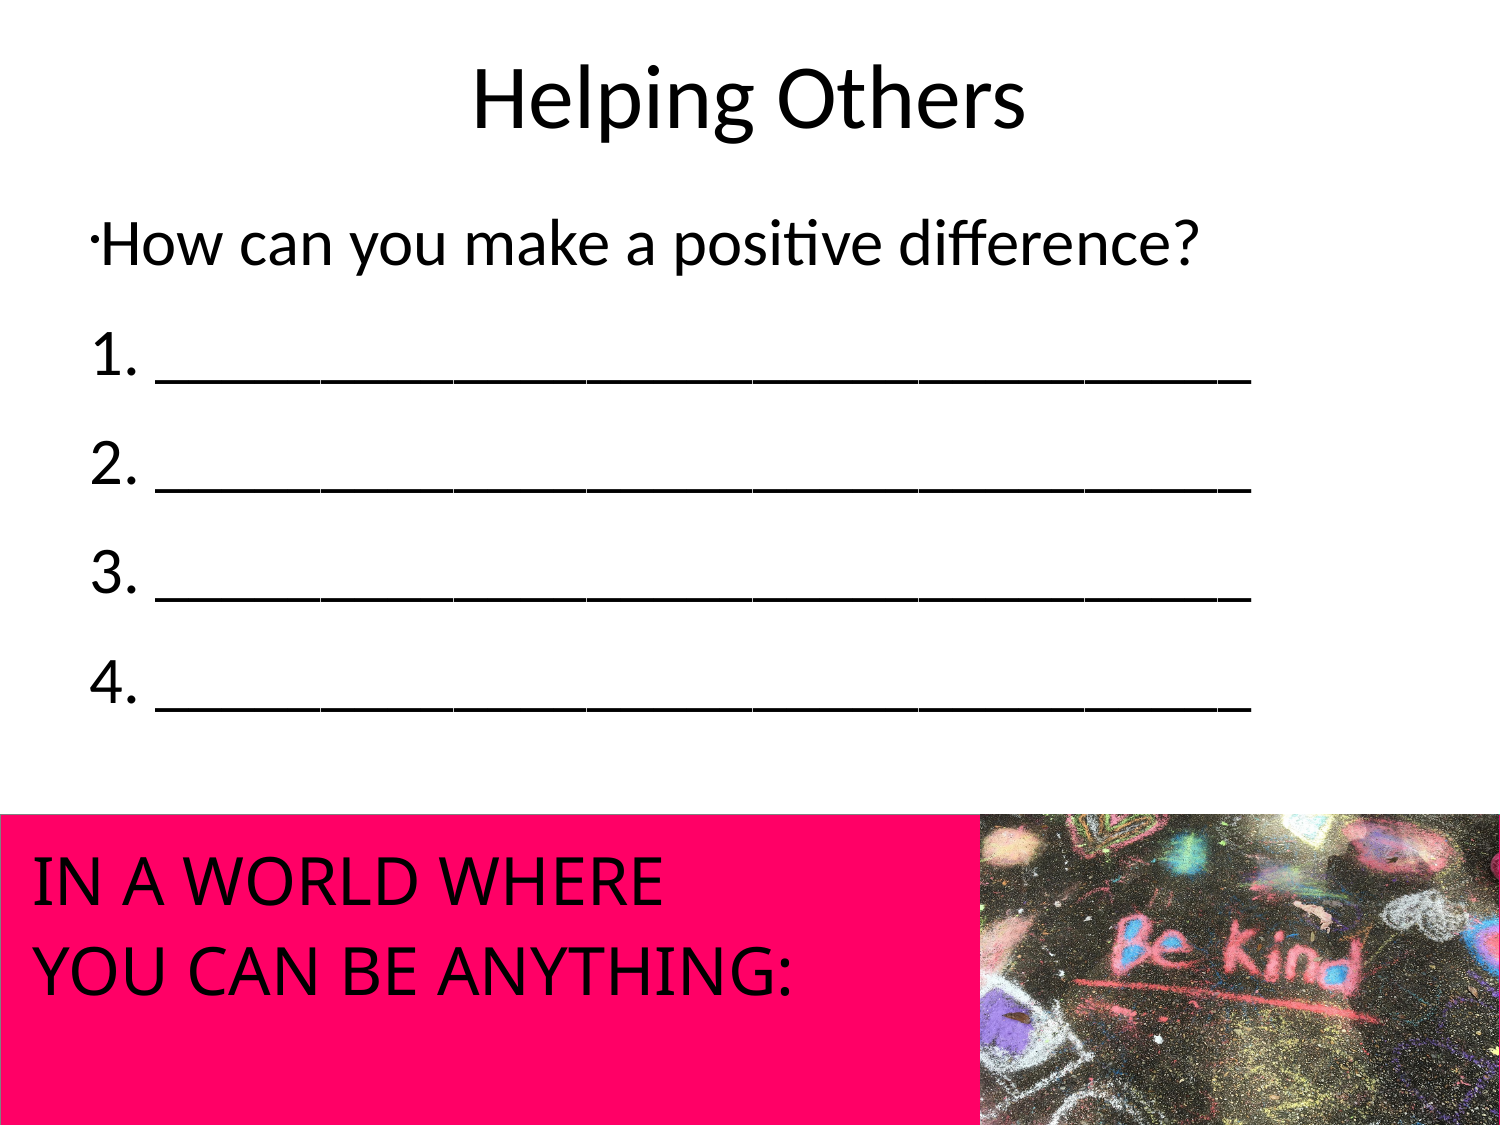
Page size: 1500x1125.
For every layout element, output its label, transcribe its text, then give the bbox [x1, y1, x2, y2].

picture [980, 814, 1499, 1125]
list How can you make a positive difference? 1. _________________________________ 2. _________________________________ 3. _________________________________ 4. _________________________________ [75, 191, 1425, 815]
title Helping Others [75, 29, 1425, 191]
text_box IN A WORLD WHERE YOU CAN BE ANYTHING: [0, 815, 980, 1125]
